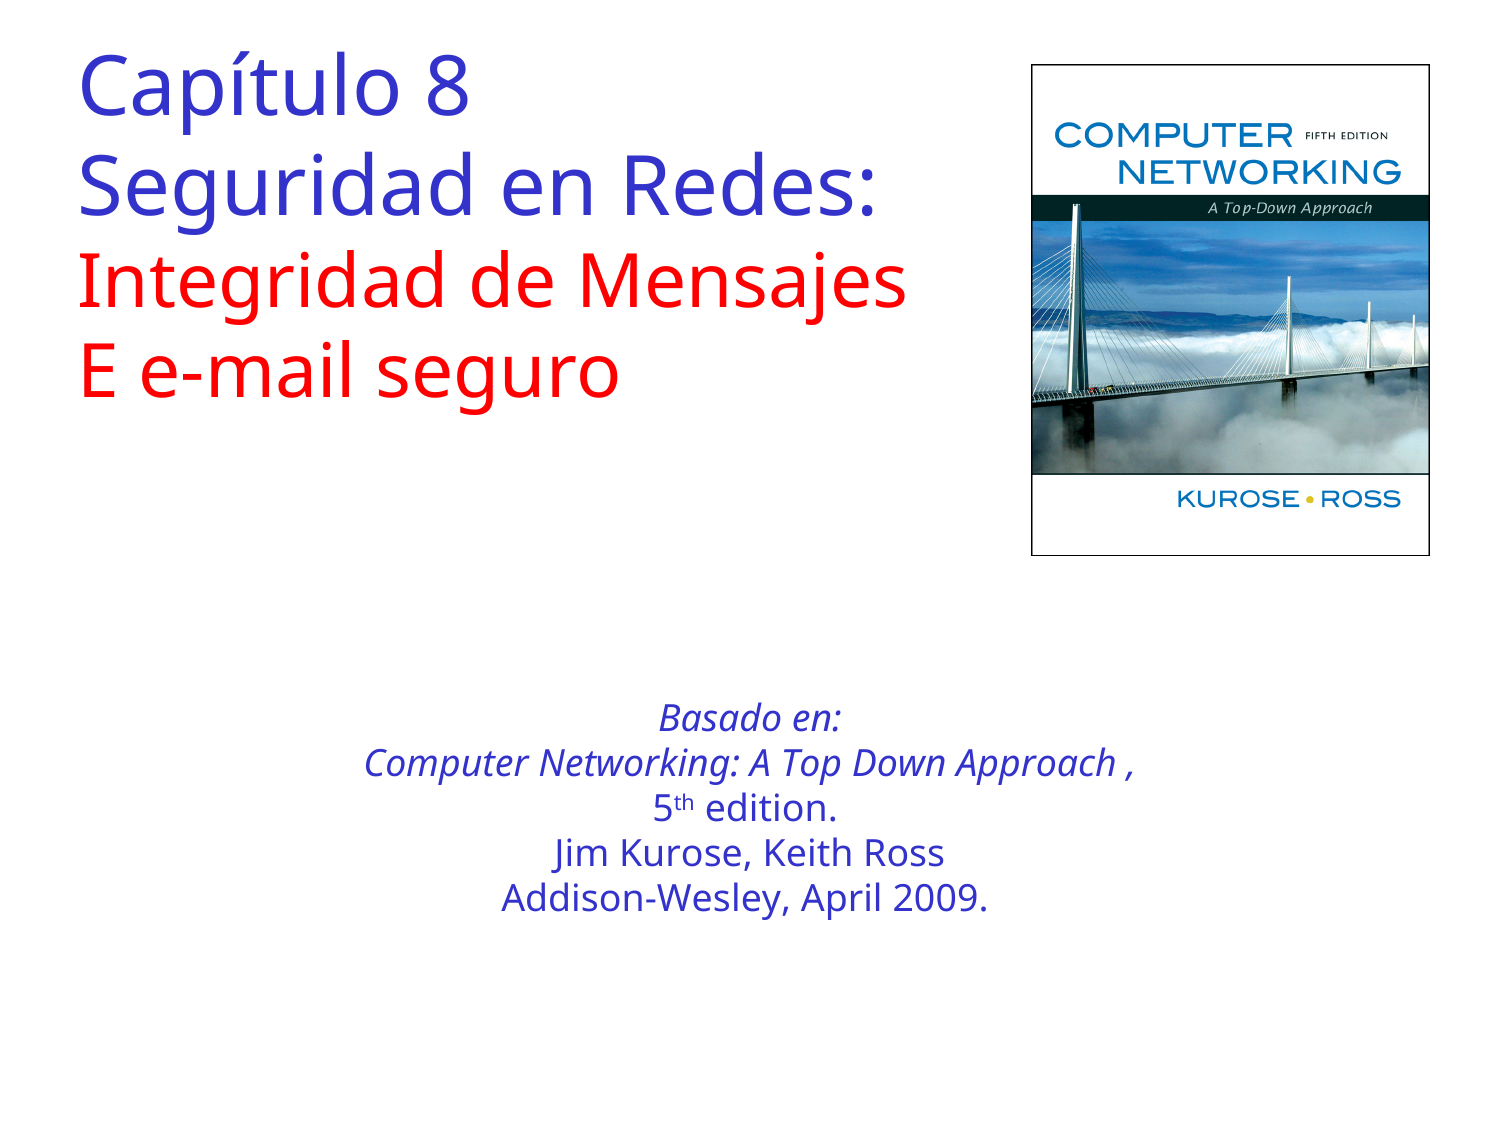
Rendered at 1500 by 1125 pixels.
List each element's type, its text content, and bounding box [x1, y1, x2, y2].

picture [1031, 64, 1430, 556]
text_box Basado en: Computer Networking: A Top Down Approach , 5th edition. Jim Kurose, Keith Ross Addison-Wesley, April 2009. [256, 571, 1244, 1042]
text_box Capítulo 8 Seguridad en Redes: Integridad de Mensajes E e-mail seguro [62, 80, 1009, 364]
